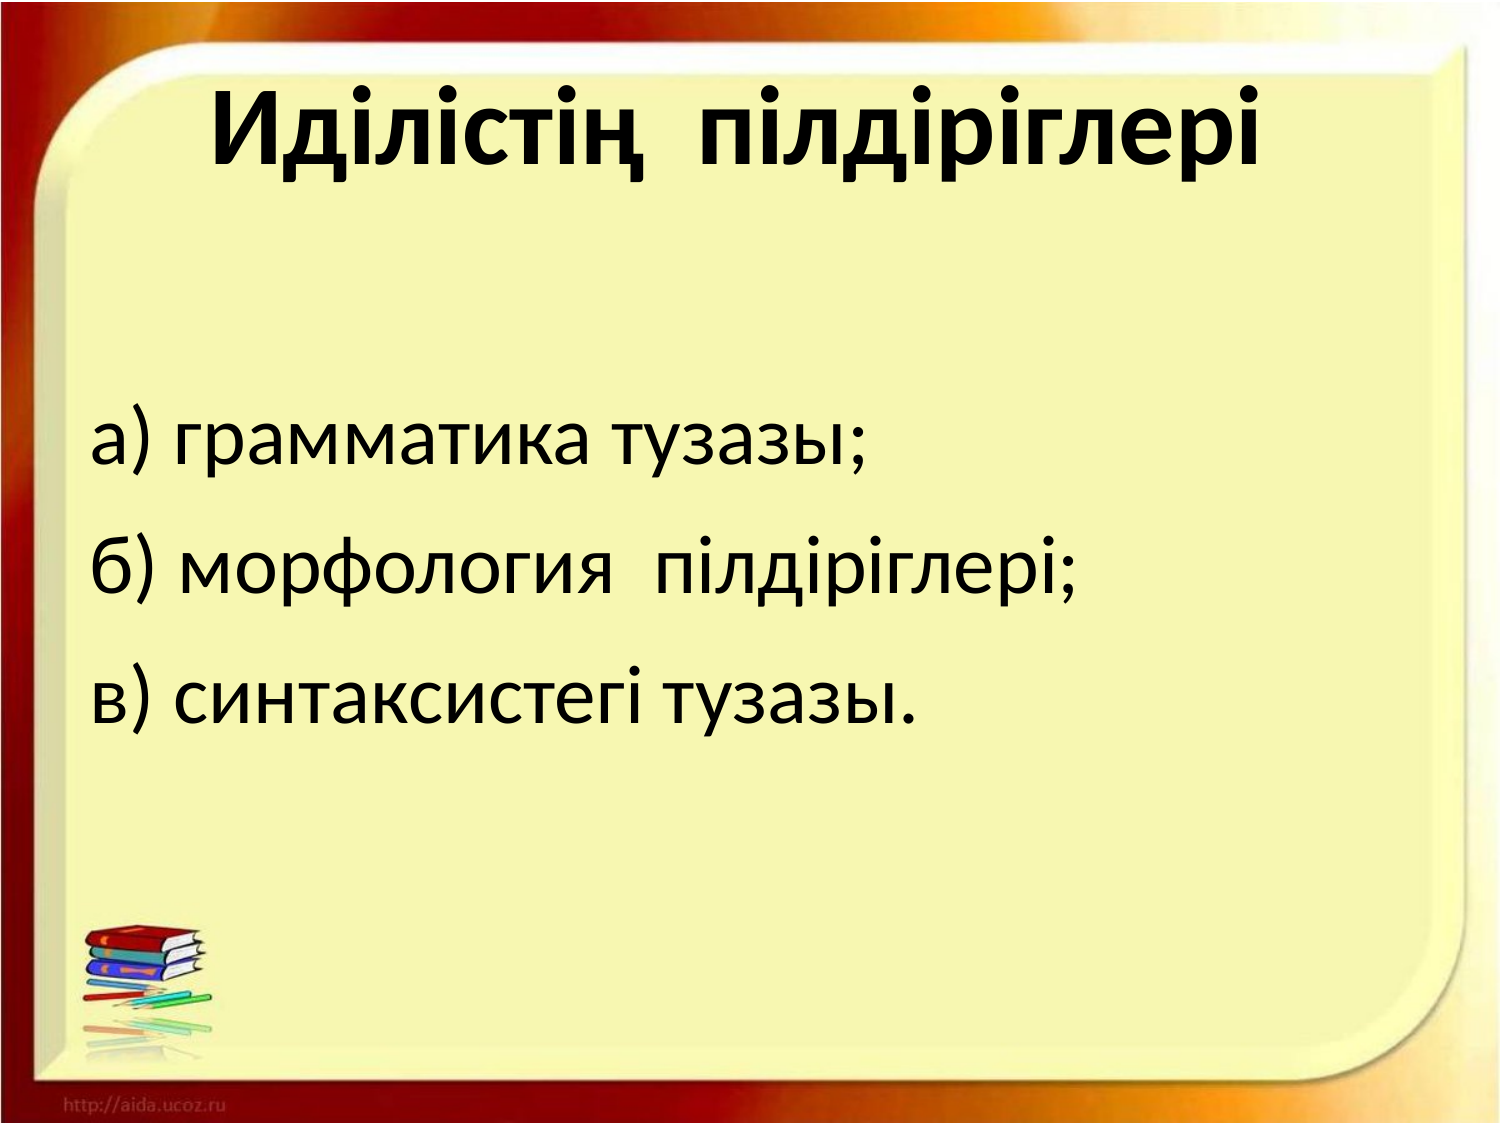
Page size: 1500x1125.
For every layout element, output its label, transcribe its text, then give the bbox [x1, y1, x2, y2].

list а) грамматика тузазы; б) морфология пiлдiрiглерi; в) синтаксистегi тузазы. [75, 373, 1425, 1071]
title Идiлiстiң пiлдiрiглерi [75, 45, 1425, 233]
picture [0, 2, 1500, 1123]
